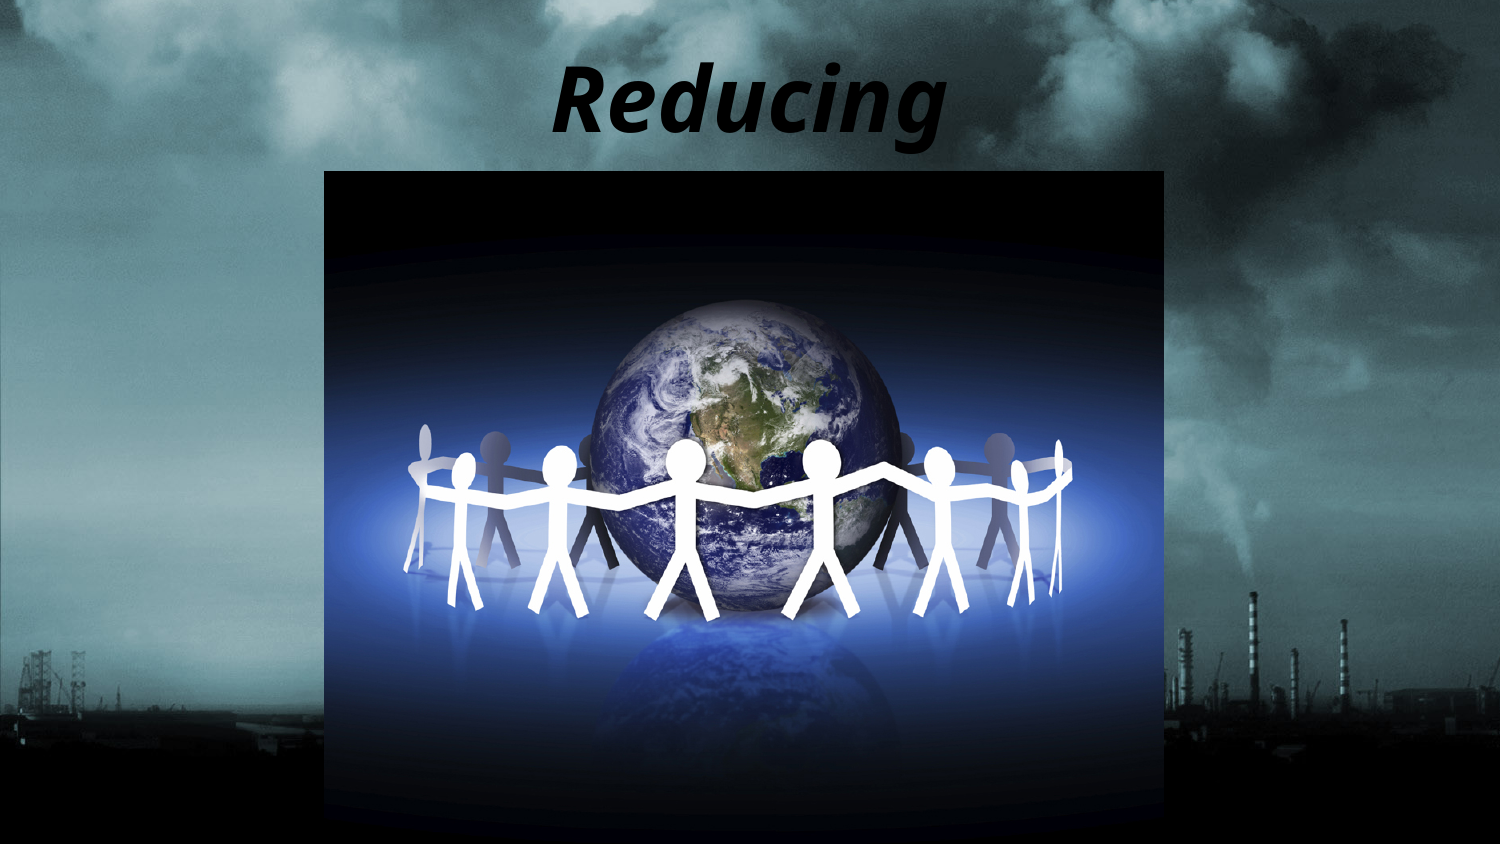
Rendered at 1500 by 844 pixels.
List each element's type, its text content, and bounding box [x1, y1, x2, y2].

title Reducing [75, 33, 1425, 175]
picture [0, 0, 1500, 844]
